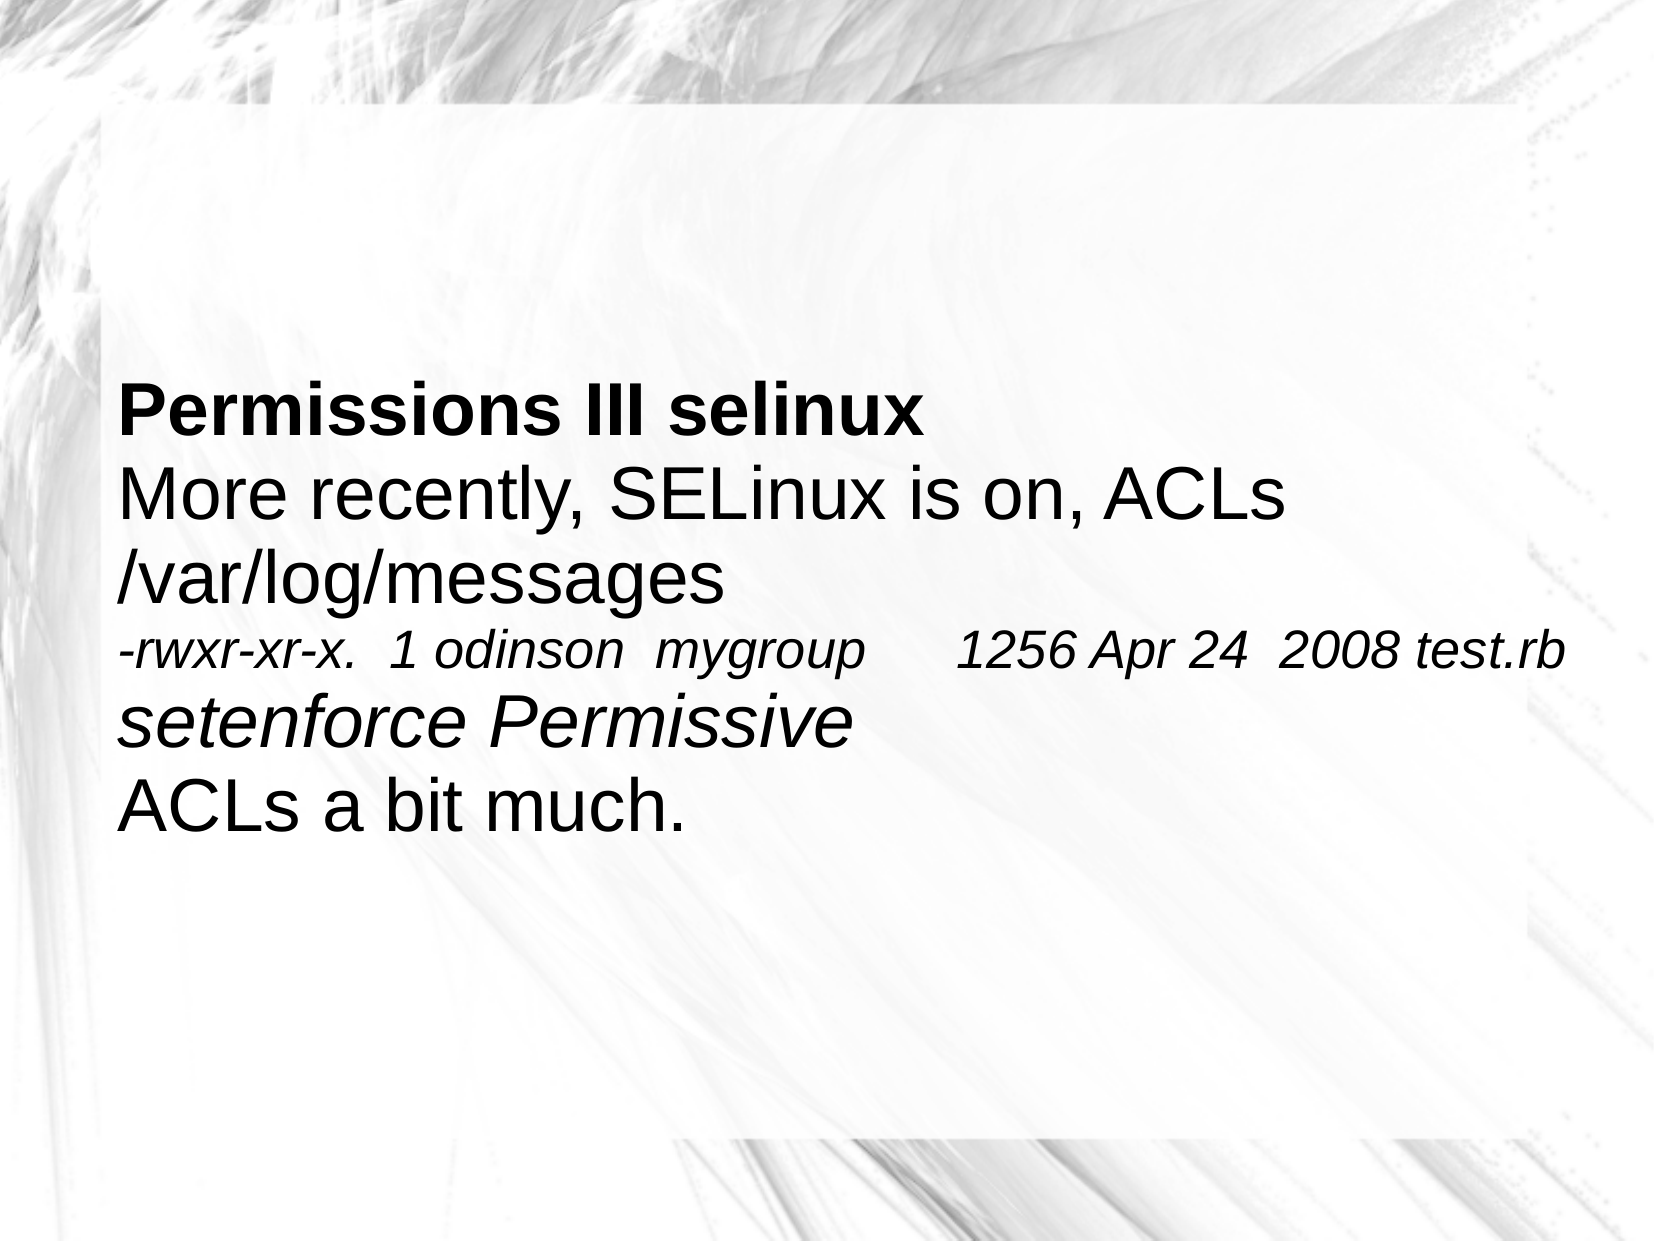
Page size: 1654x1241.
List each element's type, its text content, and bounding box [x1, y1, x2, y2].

picture [0, 0, 1654, 1241]
text_box Permissions III selinux More recently, SELinux is on, ACLs /var/log/messages -rwxr-xr-x. 1 odinson mygroup 1256 Apr 24 2008 test.rb setenforce Permissive ACLs a bit much. [103, 360, 1654, 901]
